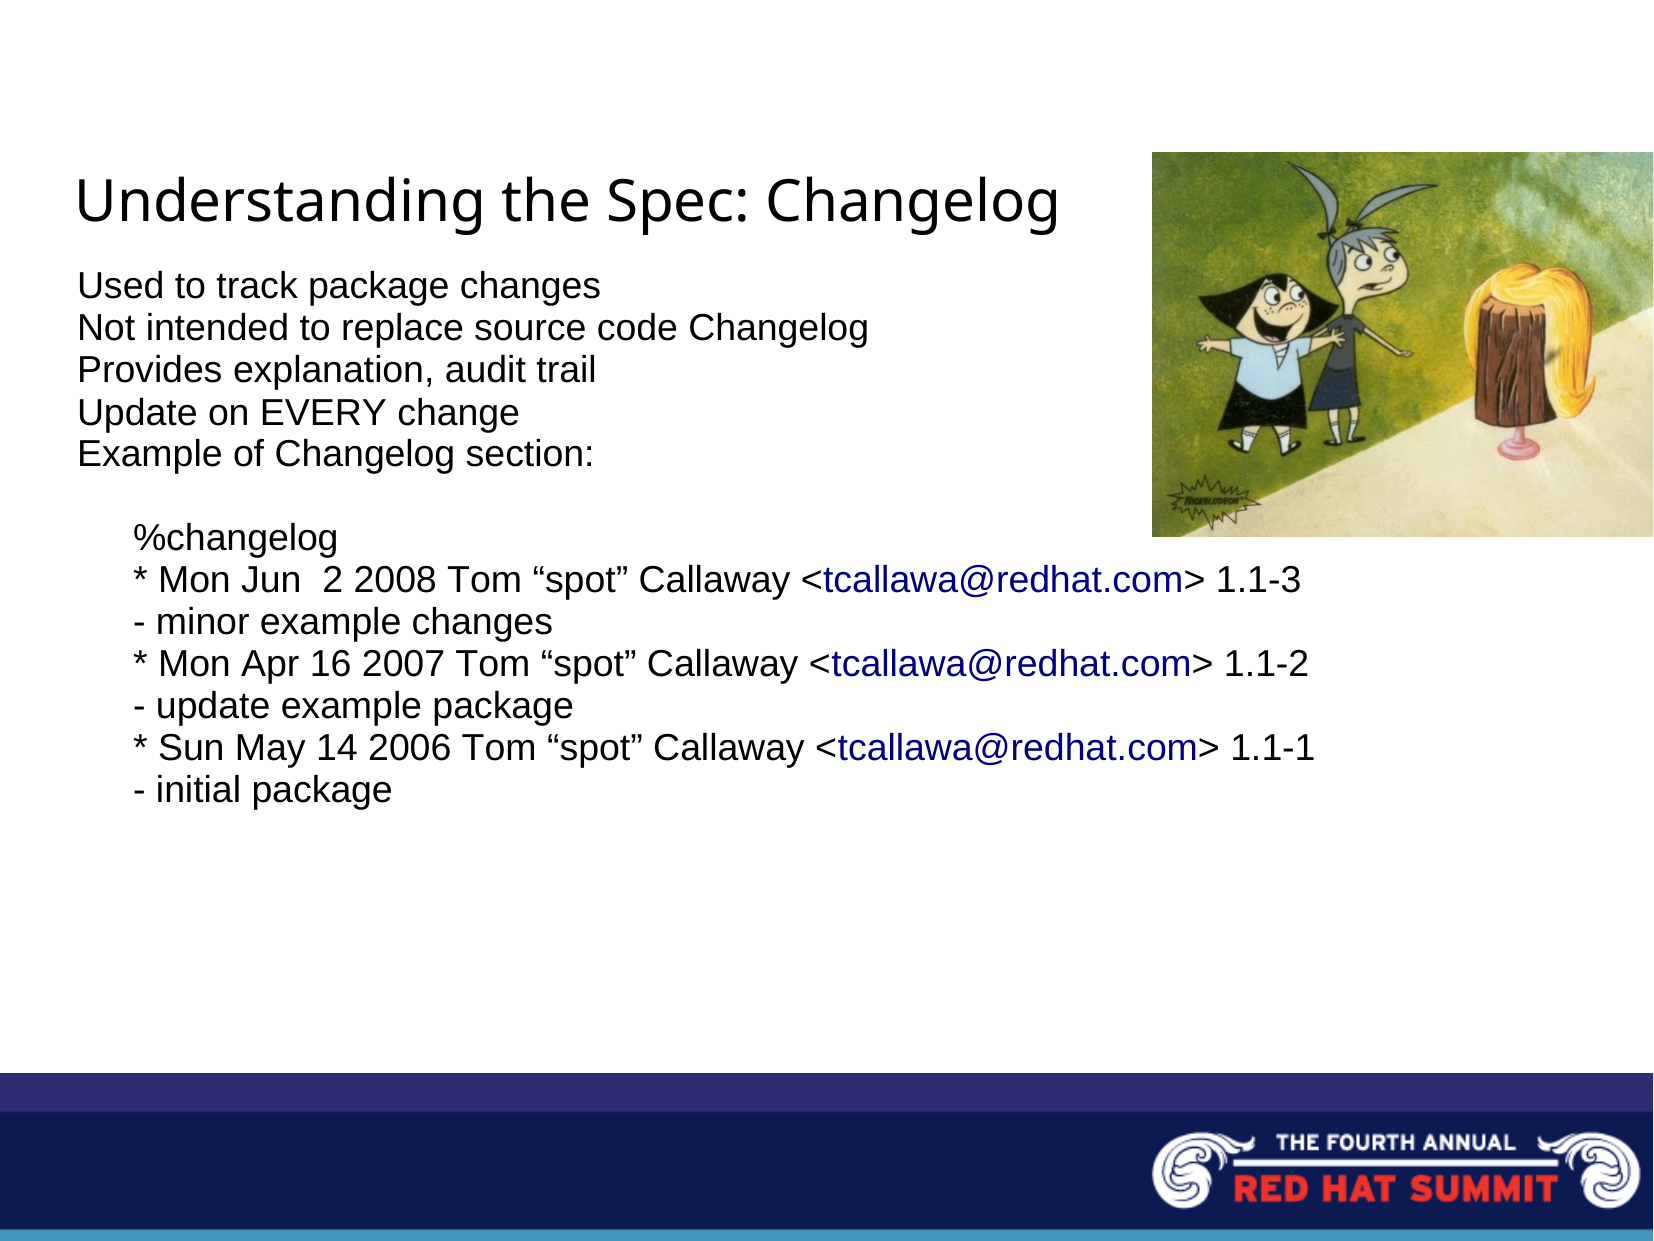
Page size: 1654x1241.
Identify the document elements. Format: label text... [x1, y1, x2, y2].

title Understanding the Spec: Changelog [74, 140, 1506, 259]
list Used to track package changes Not intended to replace source code Changelog Provides explanation, audit trail Update on EVERY change Example of Changelog section: %changelog * Mon Jun 2 2008 Tom “spot” Callaway <tcallawa@redhat.com> 1.1-3 - minor example changes * Mon Apr 16 2007 Tom “spot” Callaway <tcallawa@redhat.com> 1.1-2 - update example package * Sun May 14 2006 Tom “spot” Callaway <tcallawa@redhat.com> 1.1-1 - initial package [77, 264, 1424, 1174]
picture [0, 1073, 1654, 1241]
picture [1152, 152, 1654, 537]
